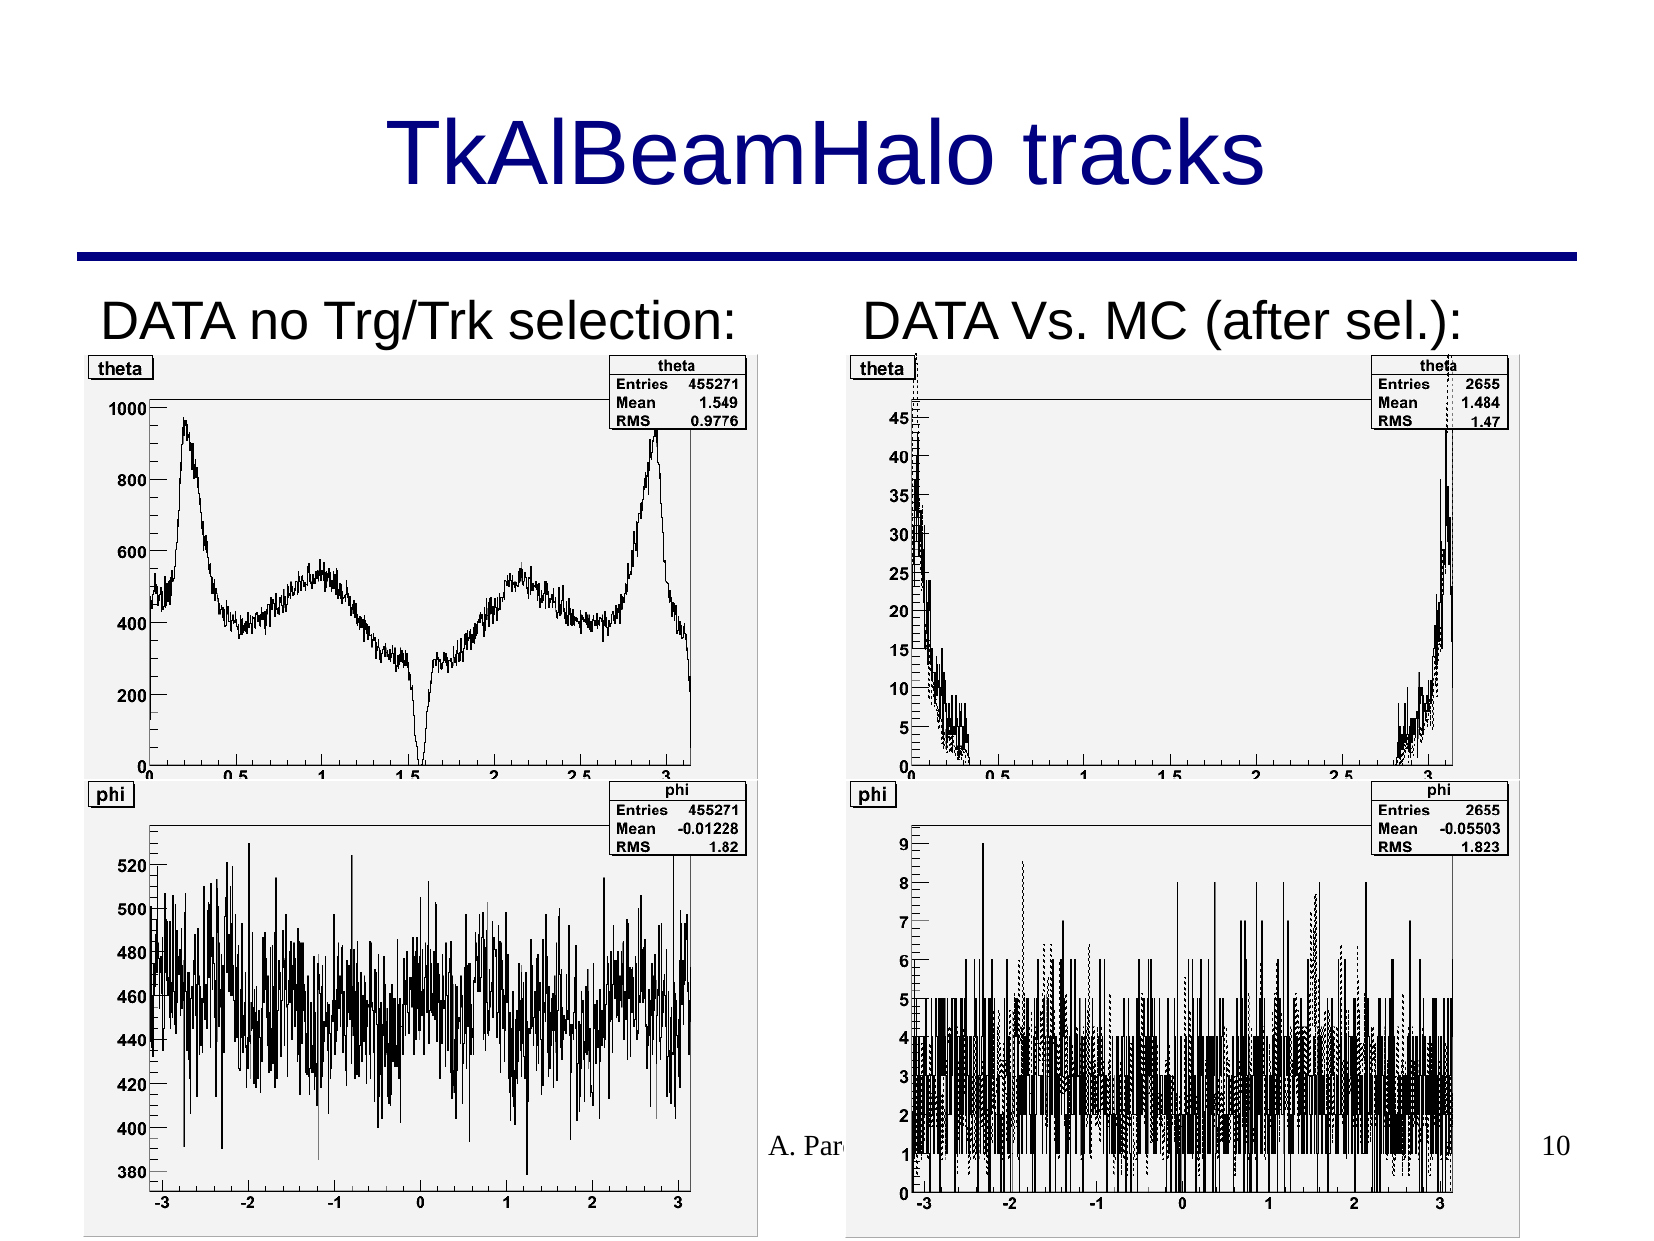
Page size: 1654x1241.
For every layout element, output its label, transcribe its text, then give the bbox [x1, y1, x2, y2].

picture [844, 353, 1520, 1238]
title TkAlBeamHalo tracks [82, 49, 1571, 257]
list DATA Vs. MC (after sel.): [845, 290, 1572, 1094]
picture [82, 353, 758, 1238]
list DATA no Trg/Trk selection: [82, 290, 809, 1109]
